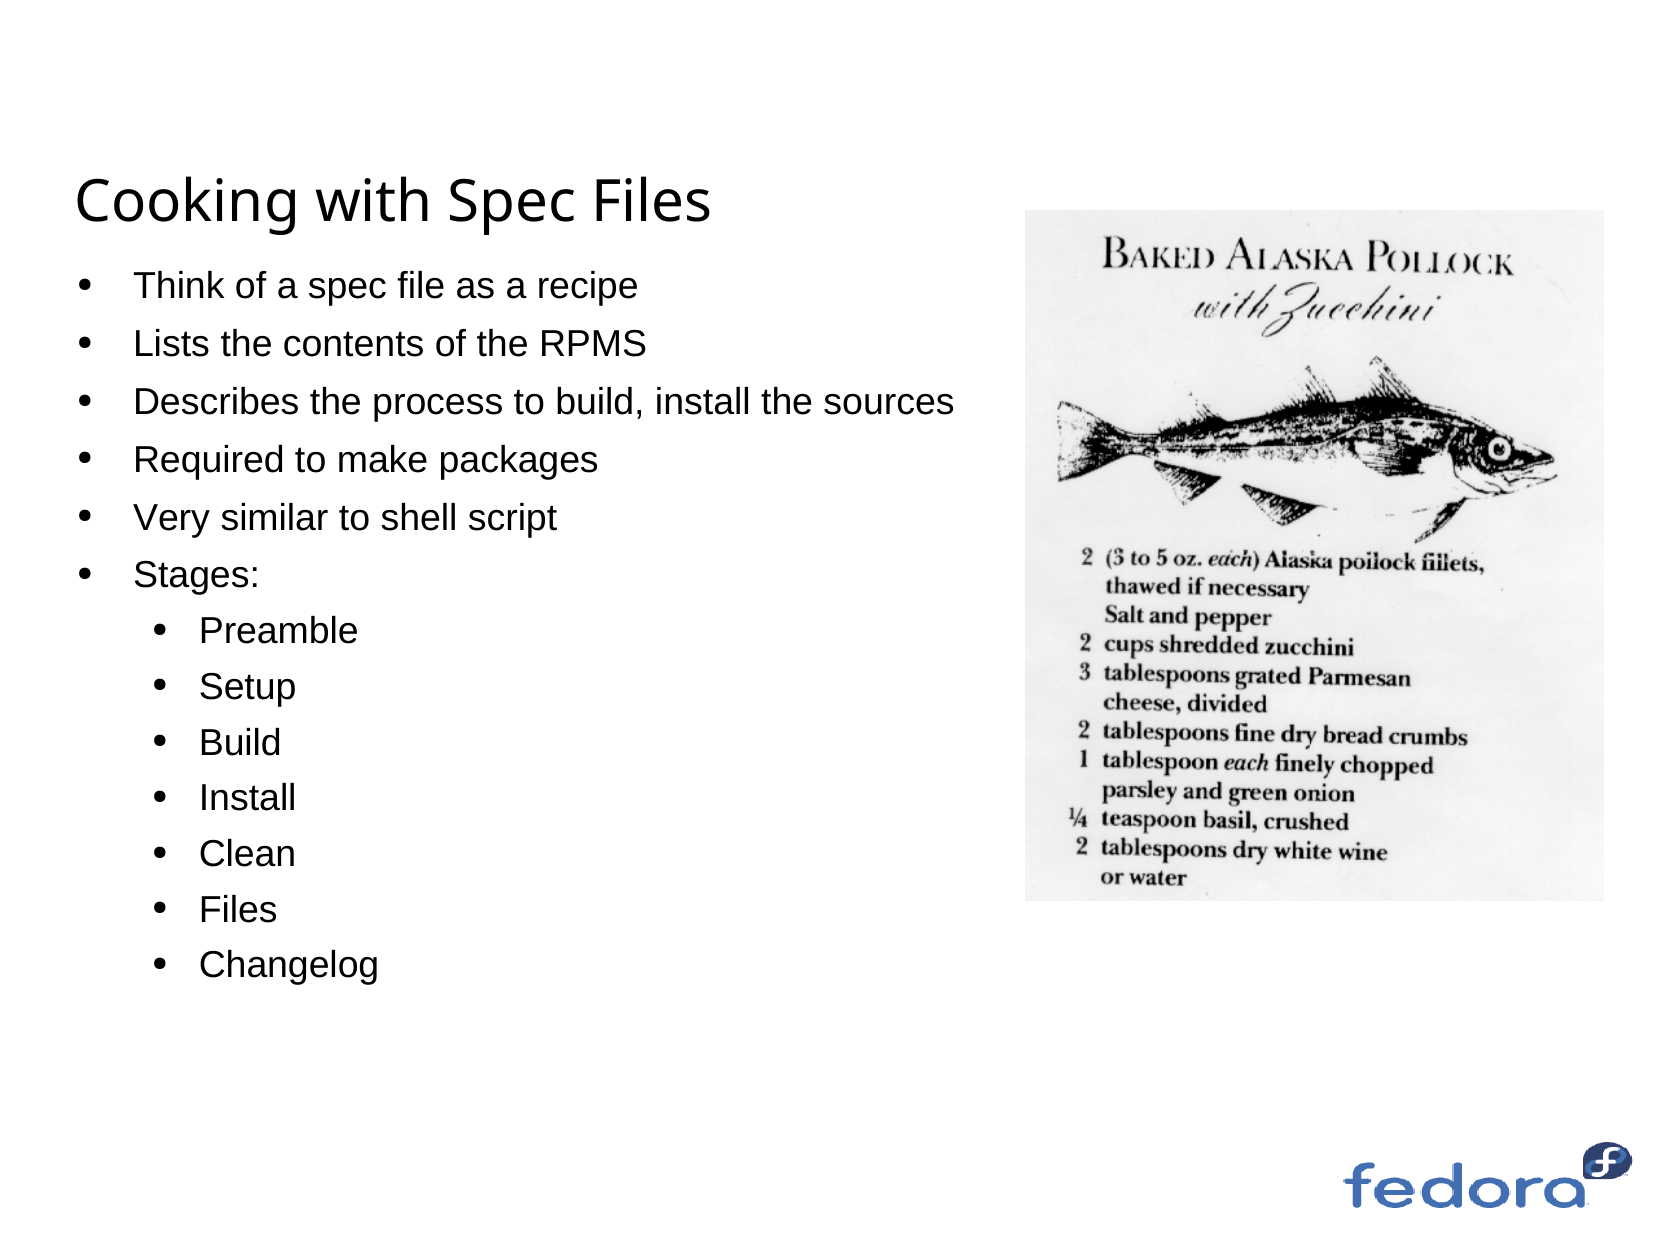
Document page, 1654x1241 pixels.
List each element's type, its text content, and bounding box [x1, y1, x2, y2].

picture [1332, 1124, 1651, 1227]
picture [1025, 210, 1604, 901]
list Think of a spec file as a recipe Lists the contents of the RPMS Describes the process to build, install the sources Required to make packages Very similar to shell script Stages: Preamble Setup Build Install Clean Files Changelog [77, 264, 959, 1174]
title Cooking with Spec Files [74, 140, 1506, 259]
